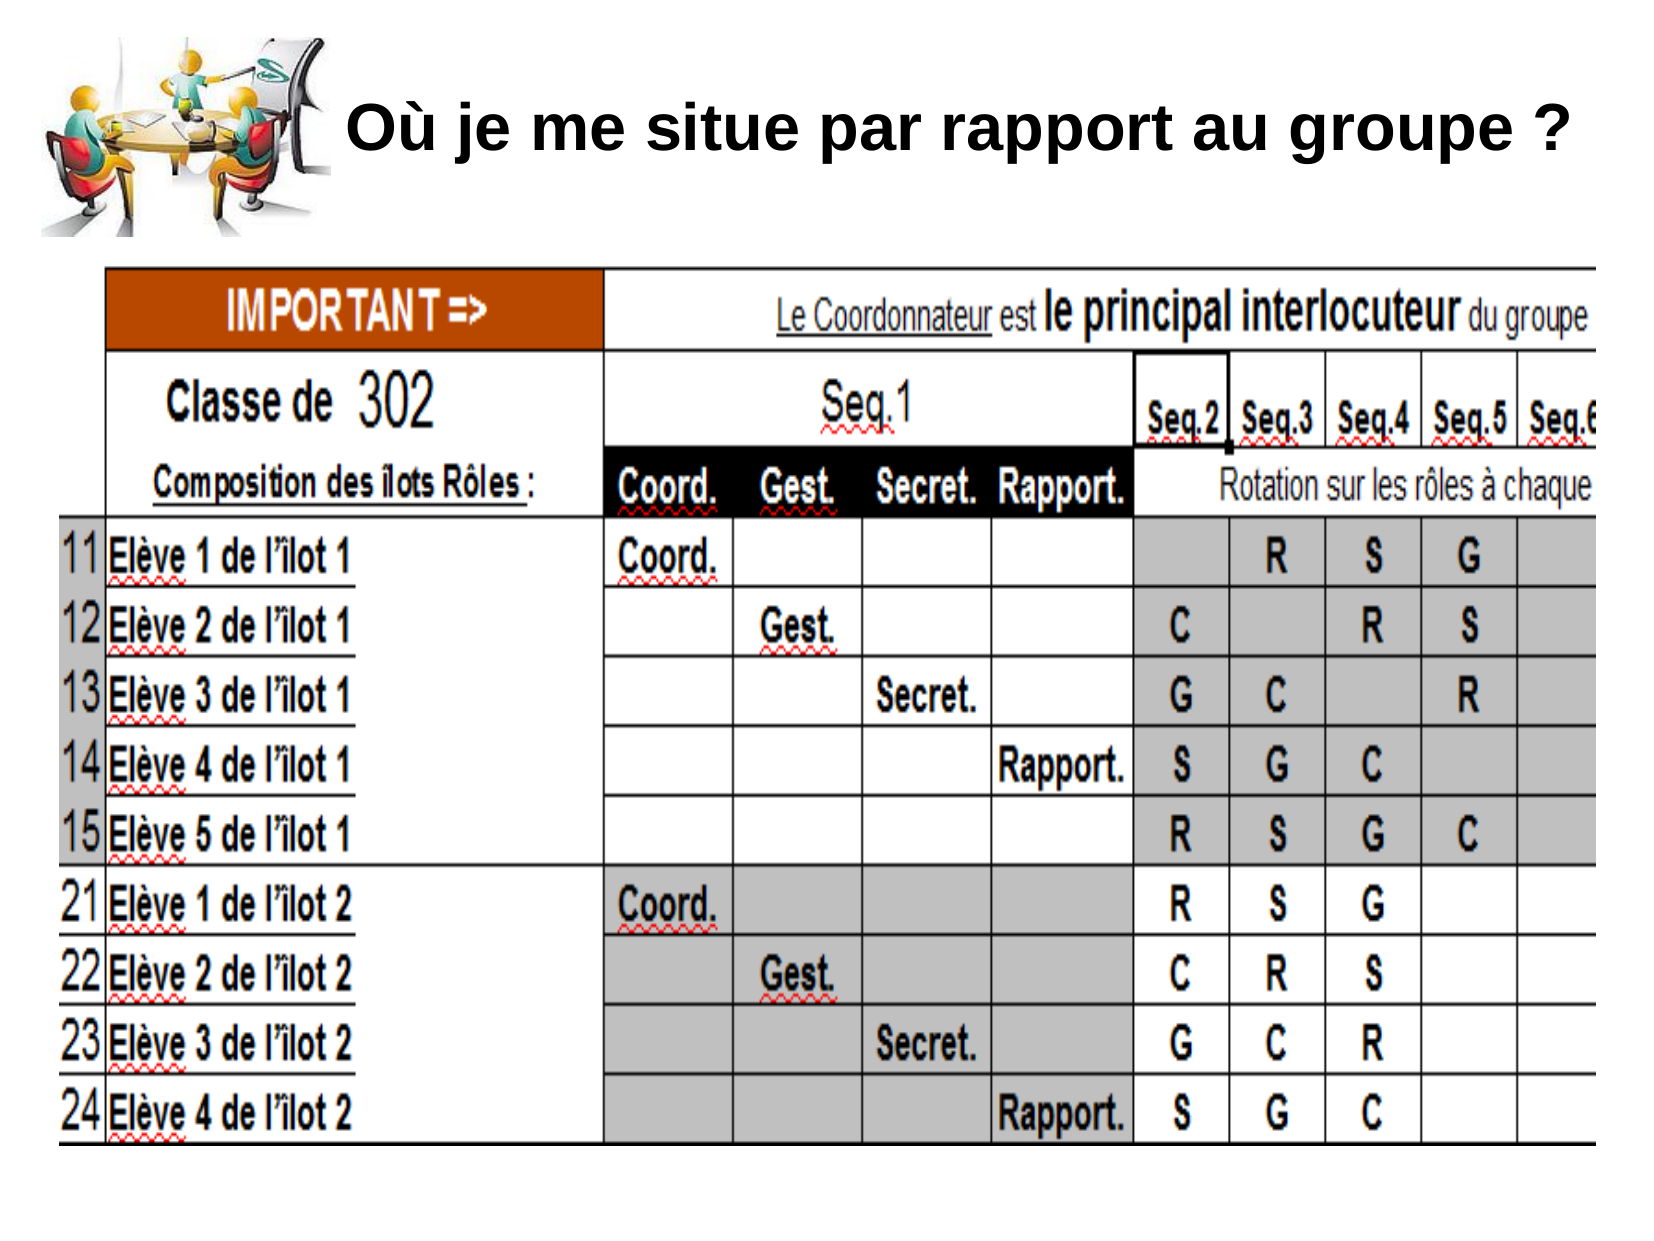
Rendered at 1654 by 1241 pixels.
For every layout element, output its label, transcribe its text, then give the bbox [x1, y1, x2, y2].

text_box Où je me situe par rapport au groupe ? [331, 82, 1607, 173]
picture [59, 259, 1596, 1146]
picture [41, 37, 331, 237]
